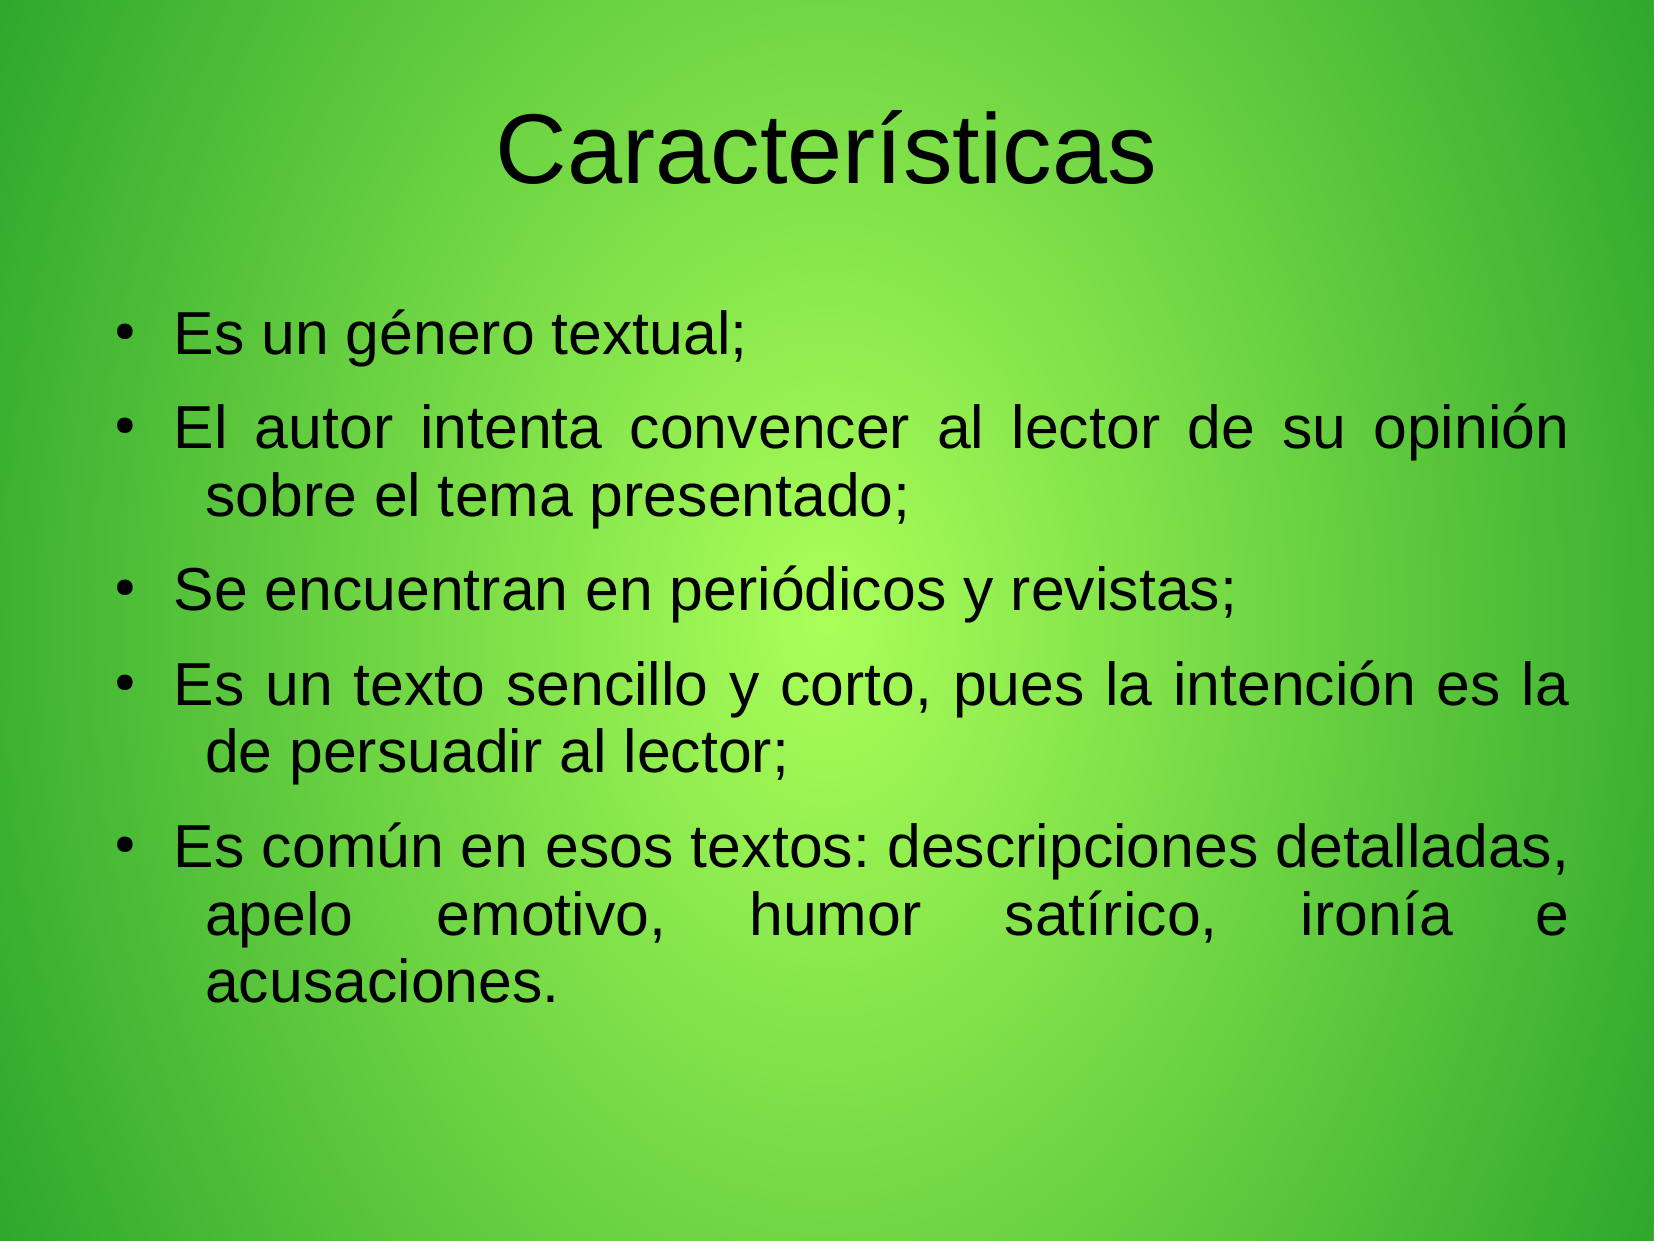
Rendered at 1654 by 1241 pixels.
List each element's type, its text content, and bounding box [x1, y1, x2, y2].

list Es un género textual; El autor intenta convencer al lector de su opinión sobre el tema presentado; Se encuentran en periódicos y revistas; Es un texto sencillo y corto, pues la intención es la de persuadir al lector; Es común en esos textos: descripciones detalladas, apelo emotivo, humor satírico, ironía e acusaciones. [82, 299, 1571, 1019]
title Características [82, 47, 1571, 252]
